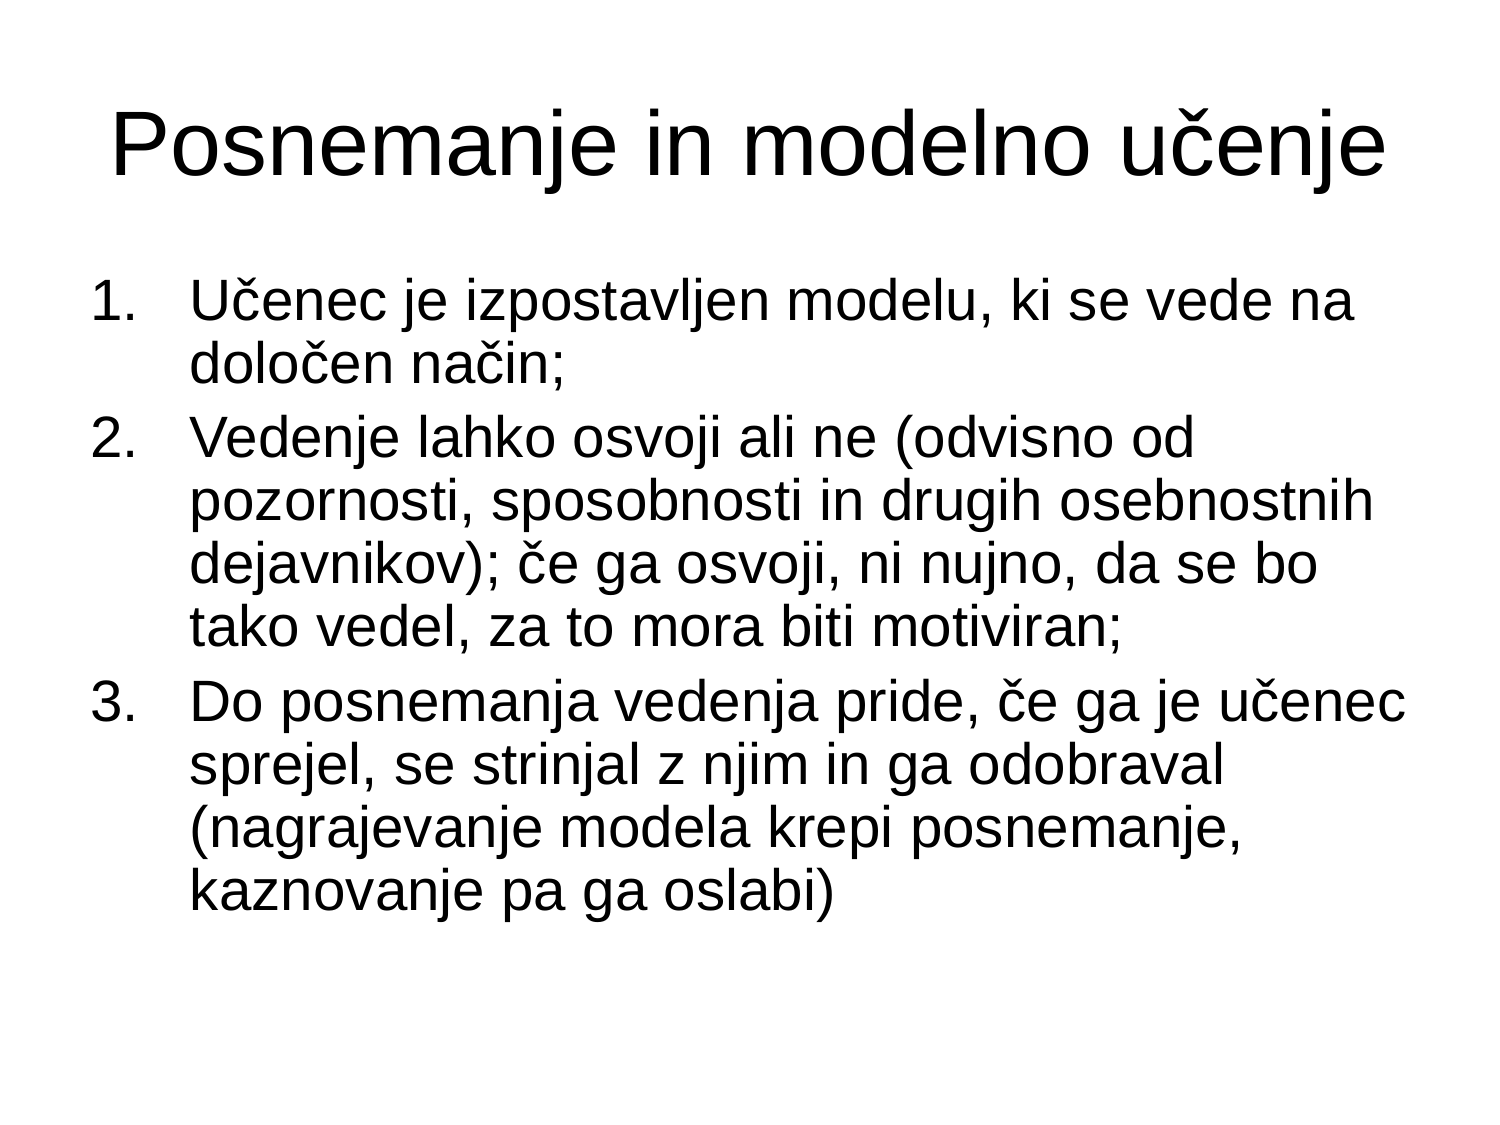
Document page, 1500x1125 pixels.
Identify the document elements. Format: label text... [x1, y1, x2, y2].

list Učenec je izpostavljen modelu, ki se vede na določen način; Vedenje lahko osvoji ali ne (odvisno od pozornosti, sposobnosti in drugih osebnostnih dejavnikov); če ga osvoji, ni nujno, da se bo tako vedel, za to mora biti motiviran; Do posnemanja vedenja pride, če ga je učenec sprejel, se strinjal z njim in ga odobraval (nagrajevanje modela krepi posnemanje, kaznovanje pa ga oslabi) [75, 262, 1425, 1005]
title Posnemanje in modelno učenje [75, 45, 1425, 233]
